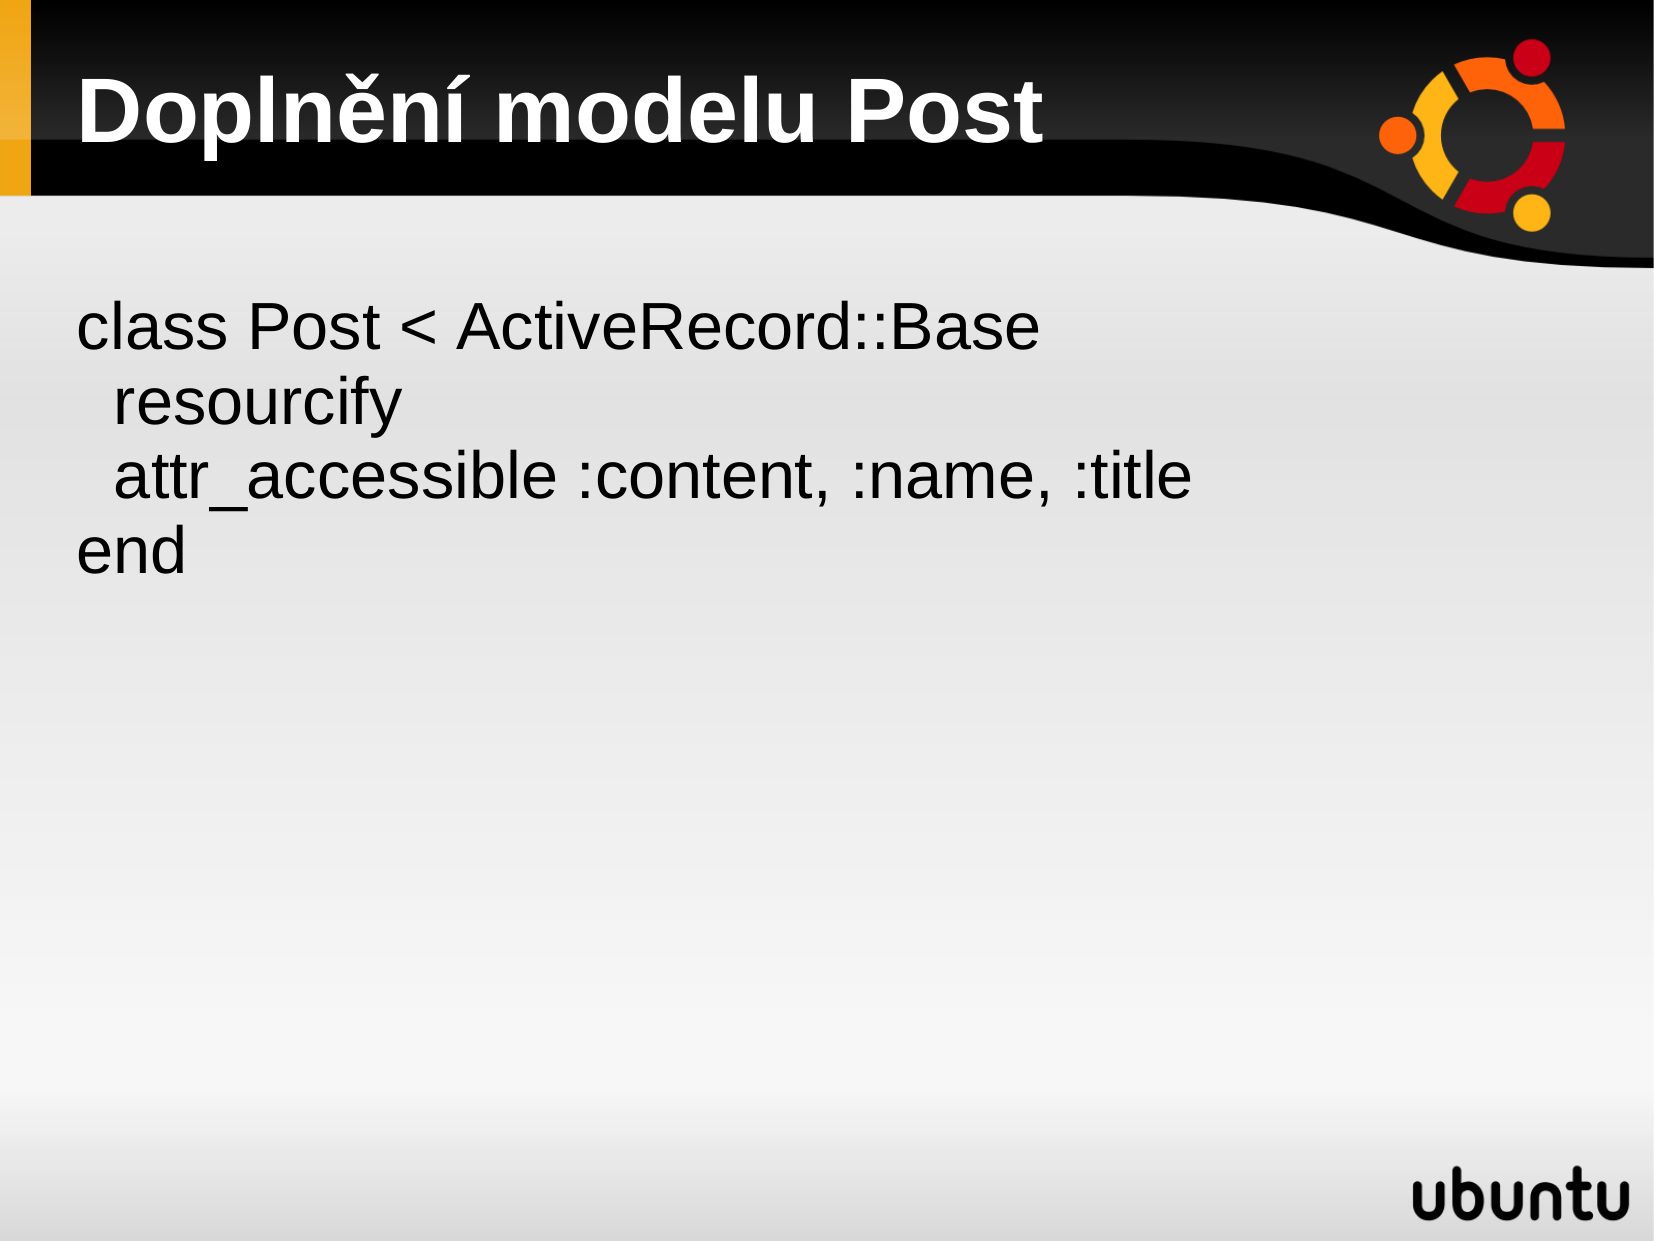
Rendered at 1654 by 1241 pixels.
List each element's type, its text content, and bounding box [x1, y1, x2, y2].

picture [0, 0, 1654, 1241]
title Doplnění modelu Post [76, 14, 1565, 207]
list class Post < ActiveRecord::Base resourcify attr_accessible :content, :name, :title end [76, 288, 1565, 1093]
